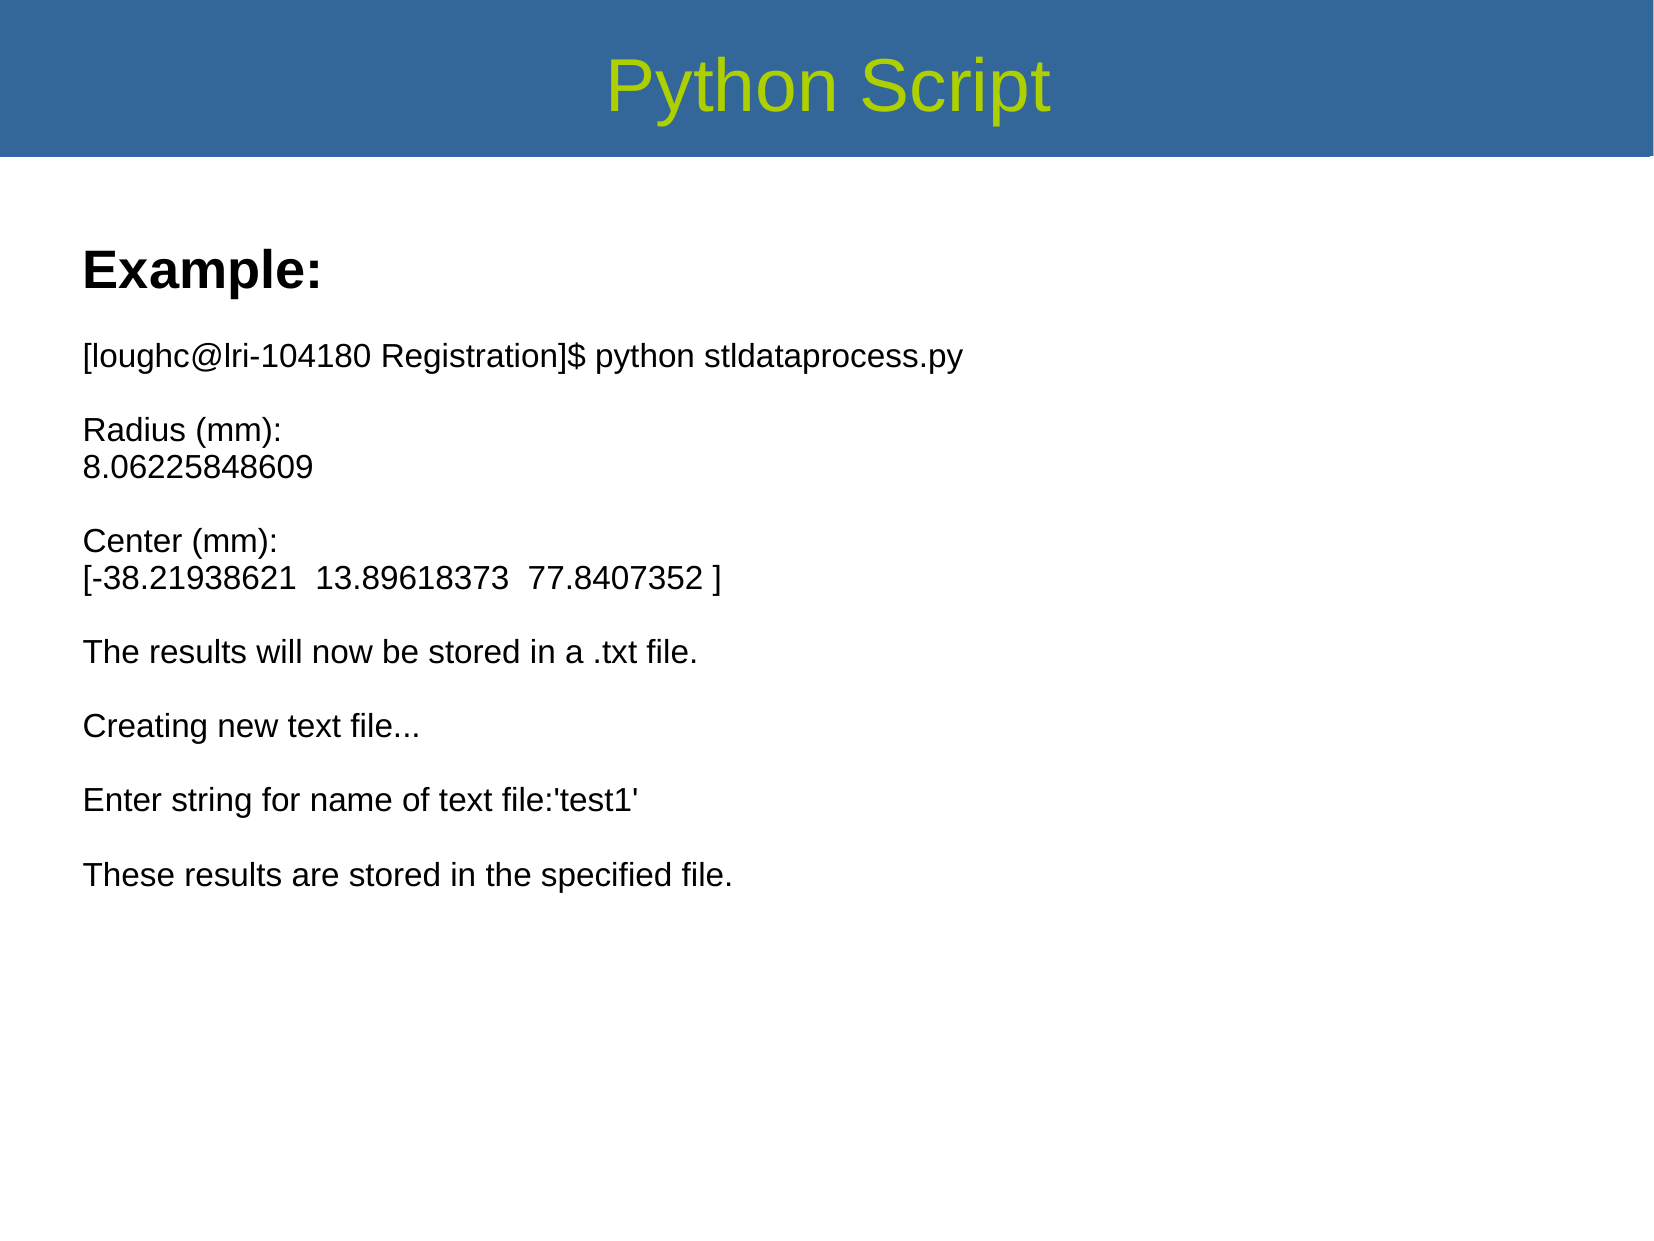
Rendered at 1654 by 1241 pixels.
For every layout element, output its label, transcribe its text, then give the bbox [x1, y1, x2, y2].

subtitle Example: [loughc@lri-104180 Registration]$ python stldataprocess.py Radius (mm): 8.06225848609 Center (mm): [-38.21938621 13.89618373 77.8407352 ] The results will now be stored in a .txt file. Creating new text file... Enter string for name of text file:'test1' These results are stored in the specified file. [82, 240, 1571, 960]
text_box [0, 0, 1654, 156]
text_box Python Script [3, 36, 1654, 136]
